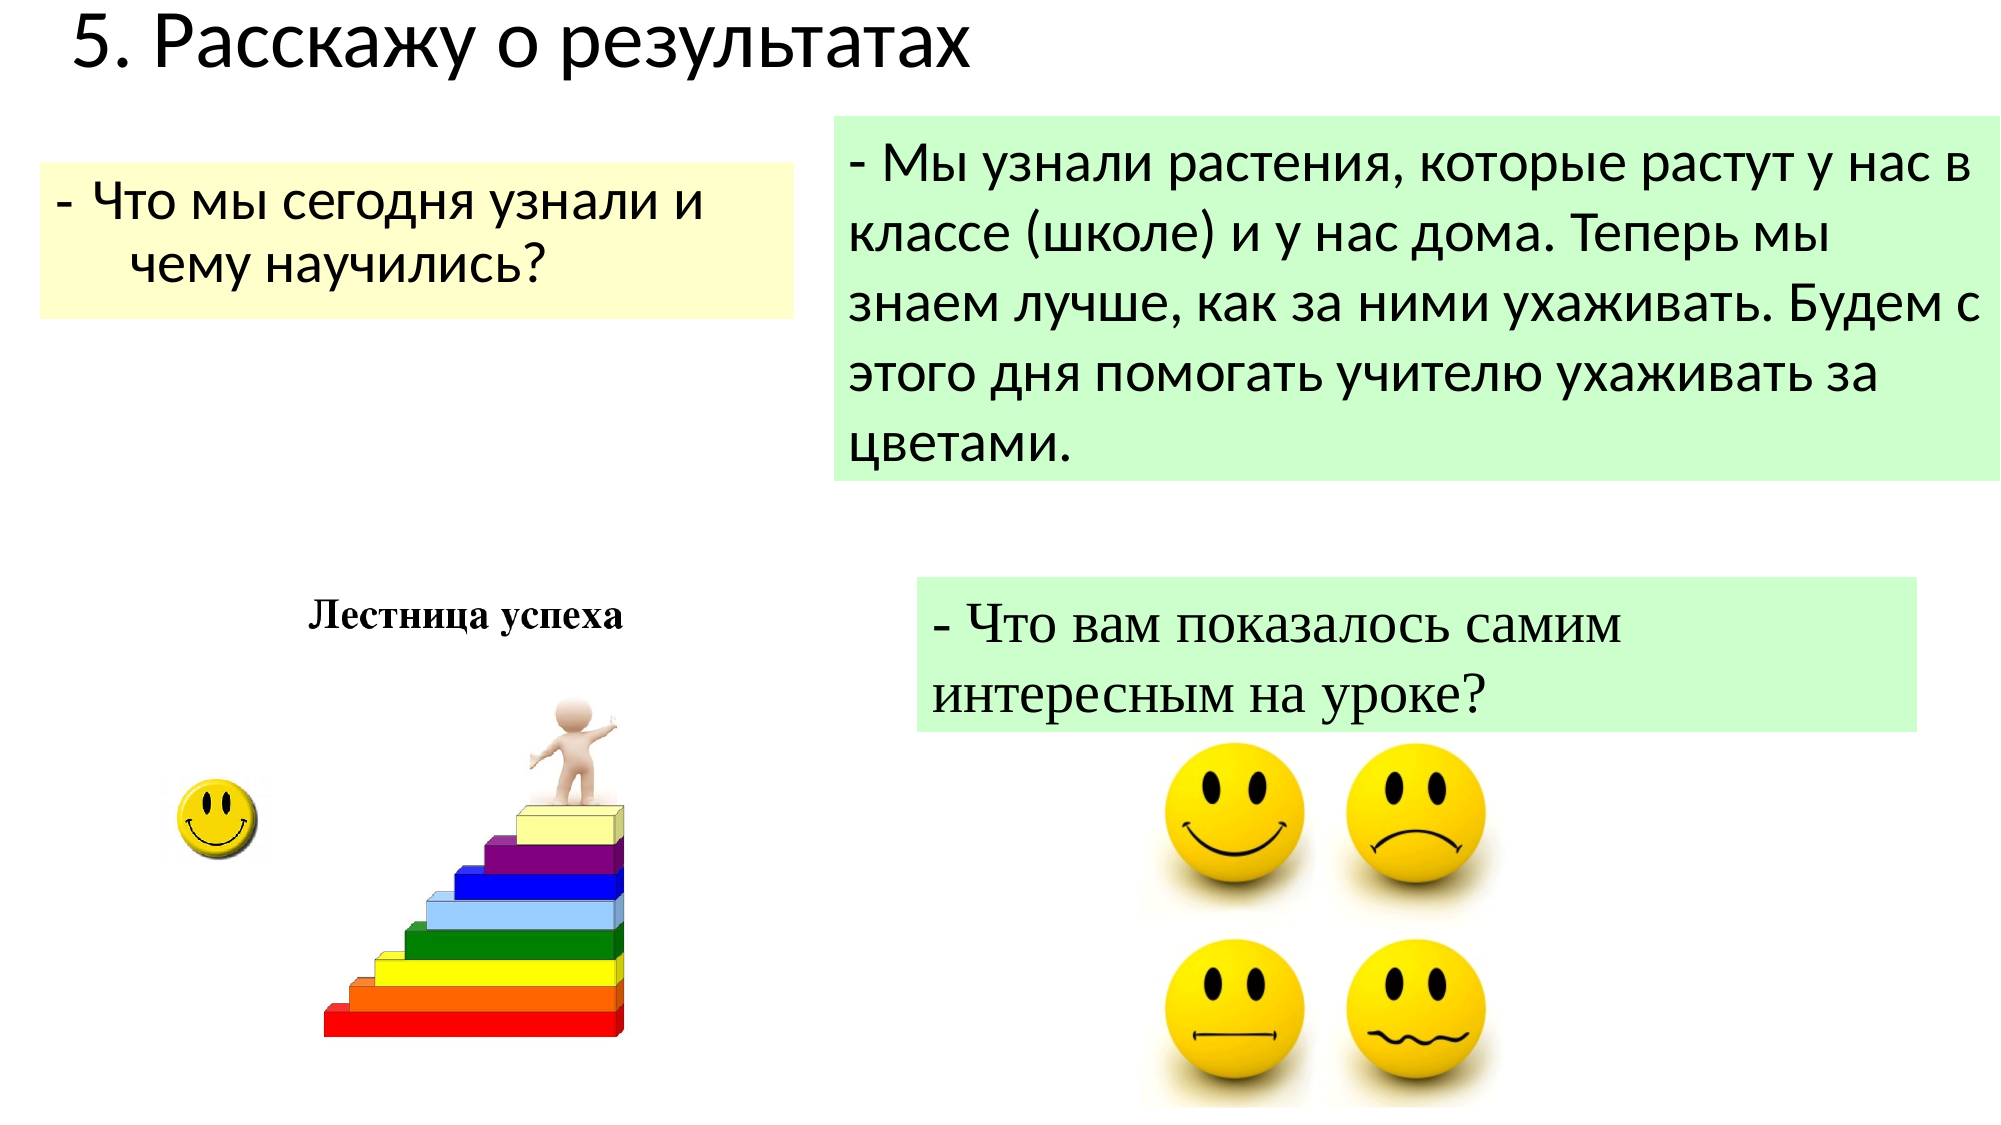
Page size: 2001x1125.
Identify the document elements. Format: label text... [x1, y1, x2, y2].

picture [1076, 733, 1576, 1108]
title 5. Расскажу о результатах [55, 0, 1781, 100]
picture [123, 562, 808, 1076]
text_box Мы узнали растения, которые растут у нас в классе (школе) и у нас дома. Теперь мы знаем лучше, как за ними ухаживать. Будем с этого дня помогать учителю ухаживать за цветами. [834, 116, 2000, 481]
text_box - Что вам показалось самим интересным на уроке? [917, 577, 1917, 732]
text_box Что мы сегодня узнали и чему научились? [40, 162, 794, 319]
